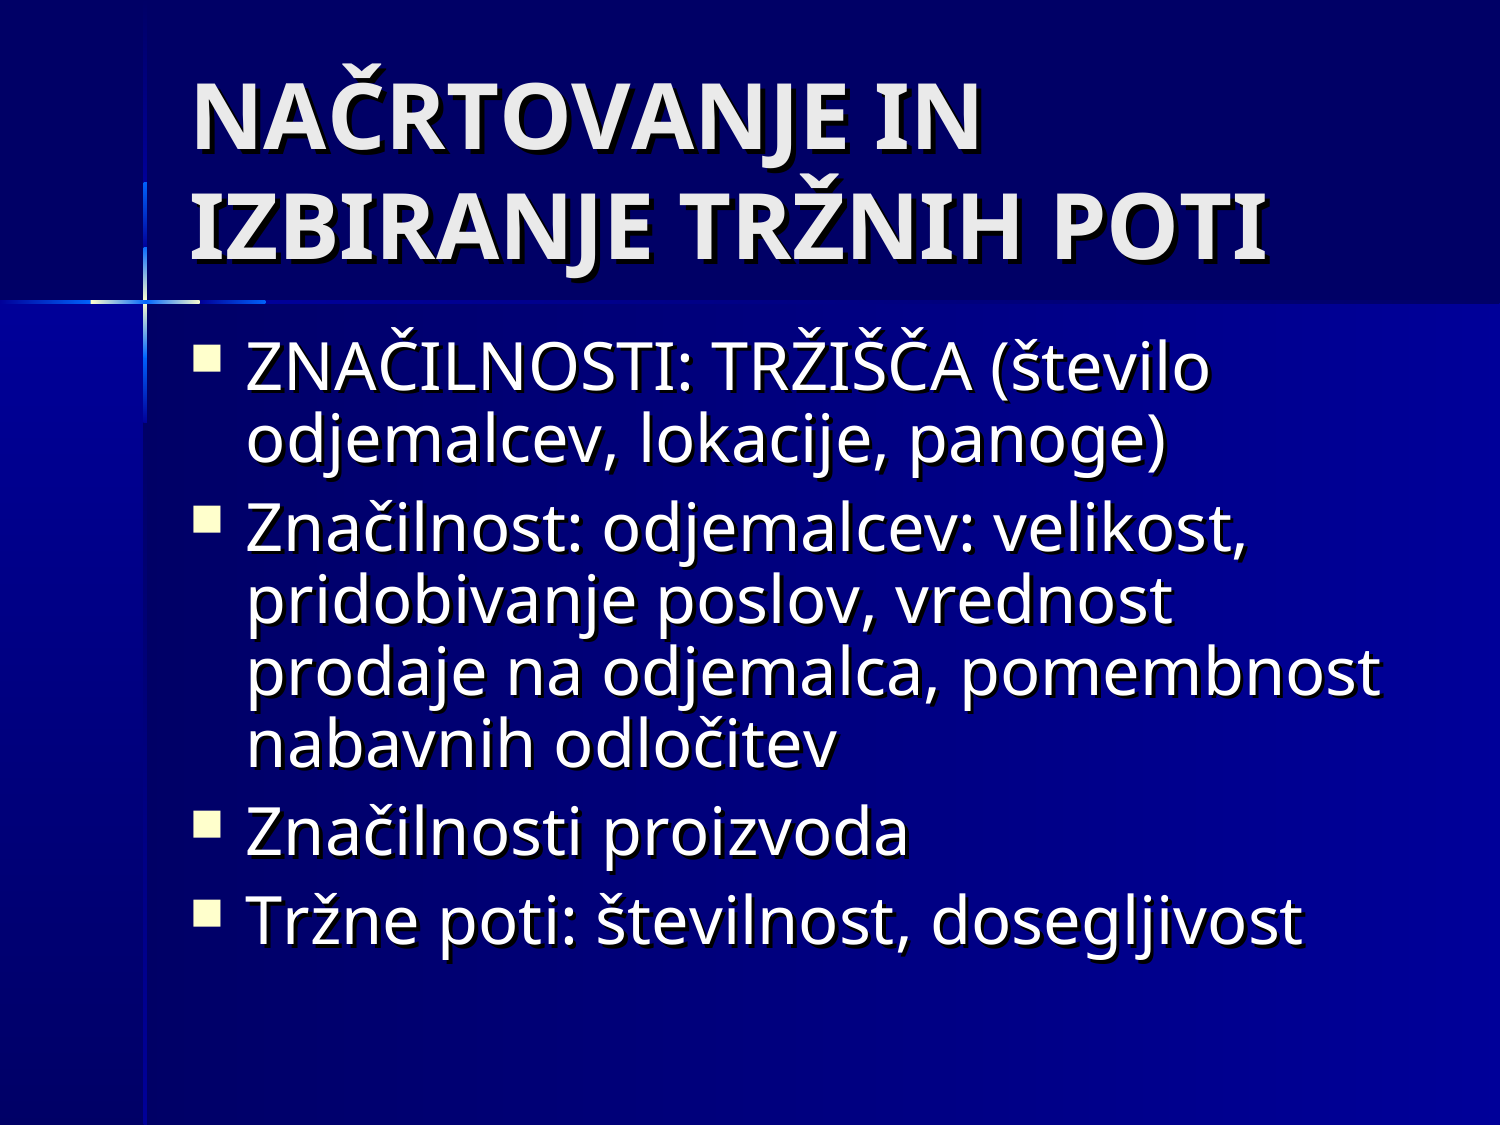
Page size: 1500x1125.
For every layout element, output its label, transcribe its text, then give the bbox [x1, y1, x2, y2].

title NAČRTOVANJE IN IZBIRANJE TRŽNIH POTI [174, 49, 1413, 286]
list ZNAČILNOSTI: TRŽIŠČA (število odjemalcev, lokacije, panoge) Značilnost: odjemalcev: velikost, pridobivanje poslov, vrednost prodaje na odjemalca, pomembnost nabavnih odločitev Značilnosti proizvoda Tržne poti: številnost, dosegljivost [174, 324, 1413, 1001]
